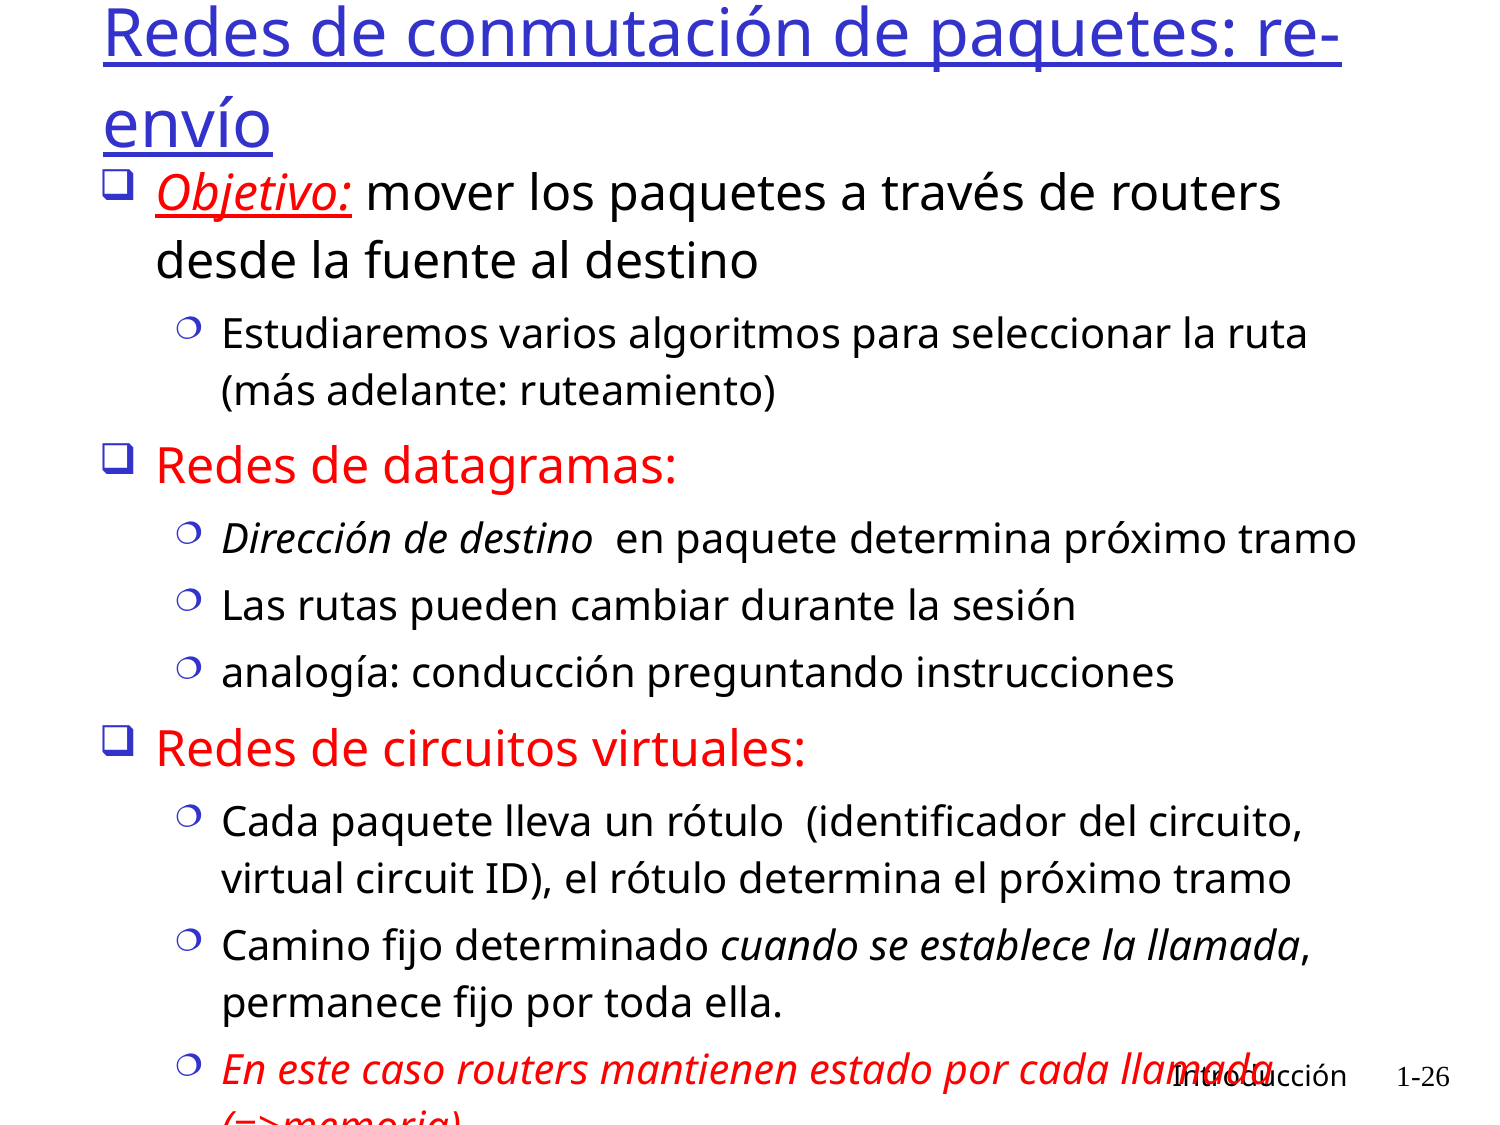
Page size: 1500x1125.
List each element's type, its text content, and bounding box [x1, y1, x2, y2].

text_box Introducción [887, 1077, 1362, 1125]
text_box 1-<number> [1362, 1050, 1466, 1125]
list Objetivo: mover los paquetes a través de routers desde la fuente al destino Estudiaremos varios algoritmos para seleccionar la ruta (más adelante: ruteamiento) Redes de datagramas: Dirección de destino en paquete determina próximo tramo Las rutas pueden cambiar durante la sesión analogía: conducción preguntando instrucciones Redes de circuitos virtuales: Cada paquete lleva un rótulo (identificador del circuito, virtual circuit ID), el rótulo determina el próximo tramo Camino fijo determinado cuando se establece la llamada, permanece fijo por toda ella. En este caso routers mantienen estado por cada llamada (=>memoria) [84, 148, 1425, 1077]
title Redes de conmutación de paquetes: re-envío [87, 0, 1500, 162]
